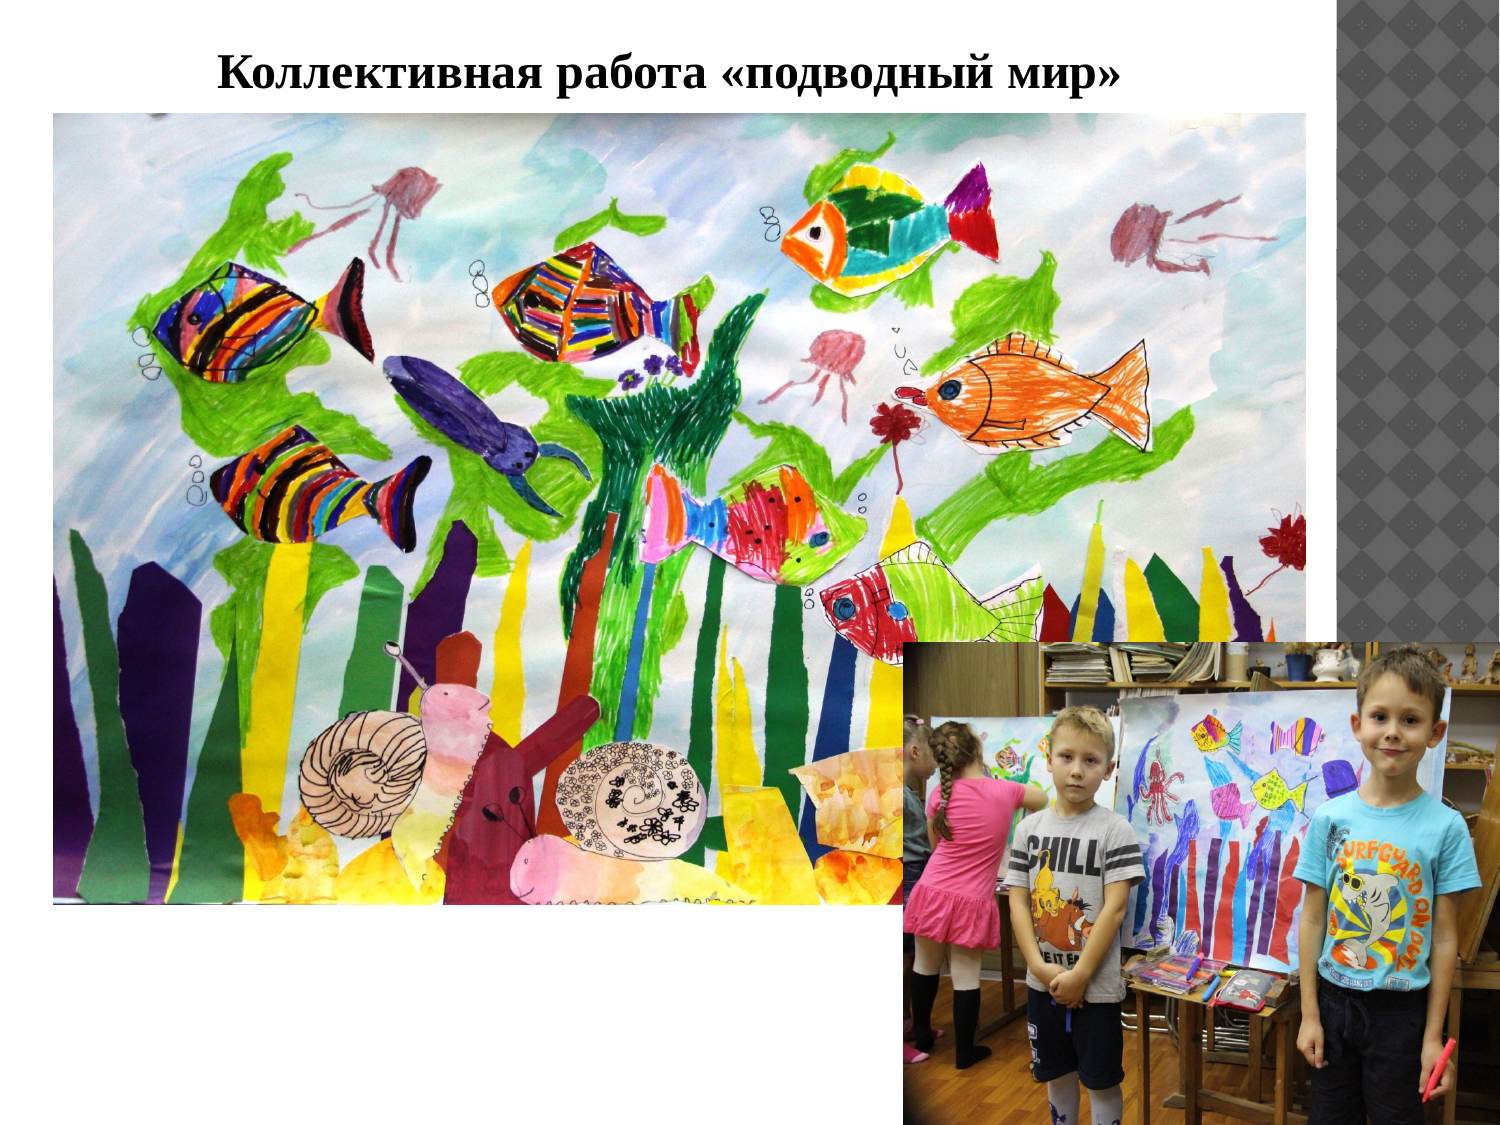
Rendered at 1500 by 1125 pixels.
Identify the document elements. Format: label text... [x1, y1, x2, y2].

title Коллективная работа «подводный мир» [76, 30, 1265, 102]
picture [53, 0, 1500, 1125]
